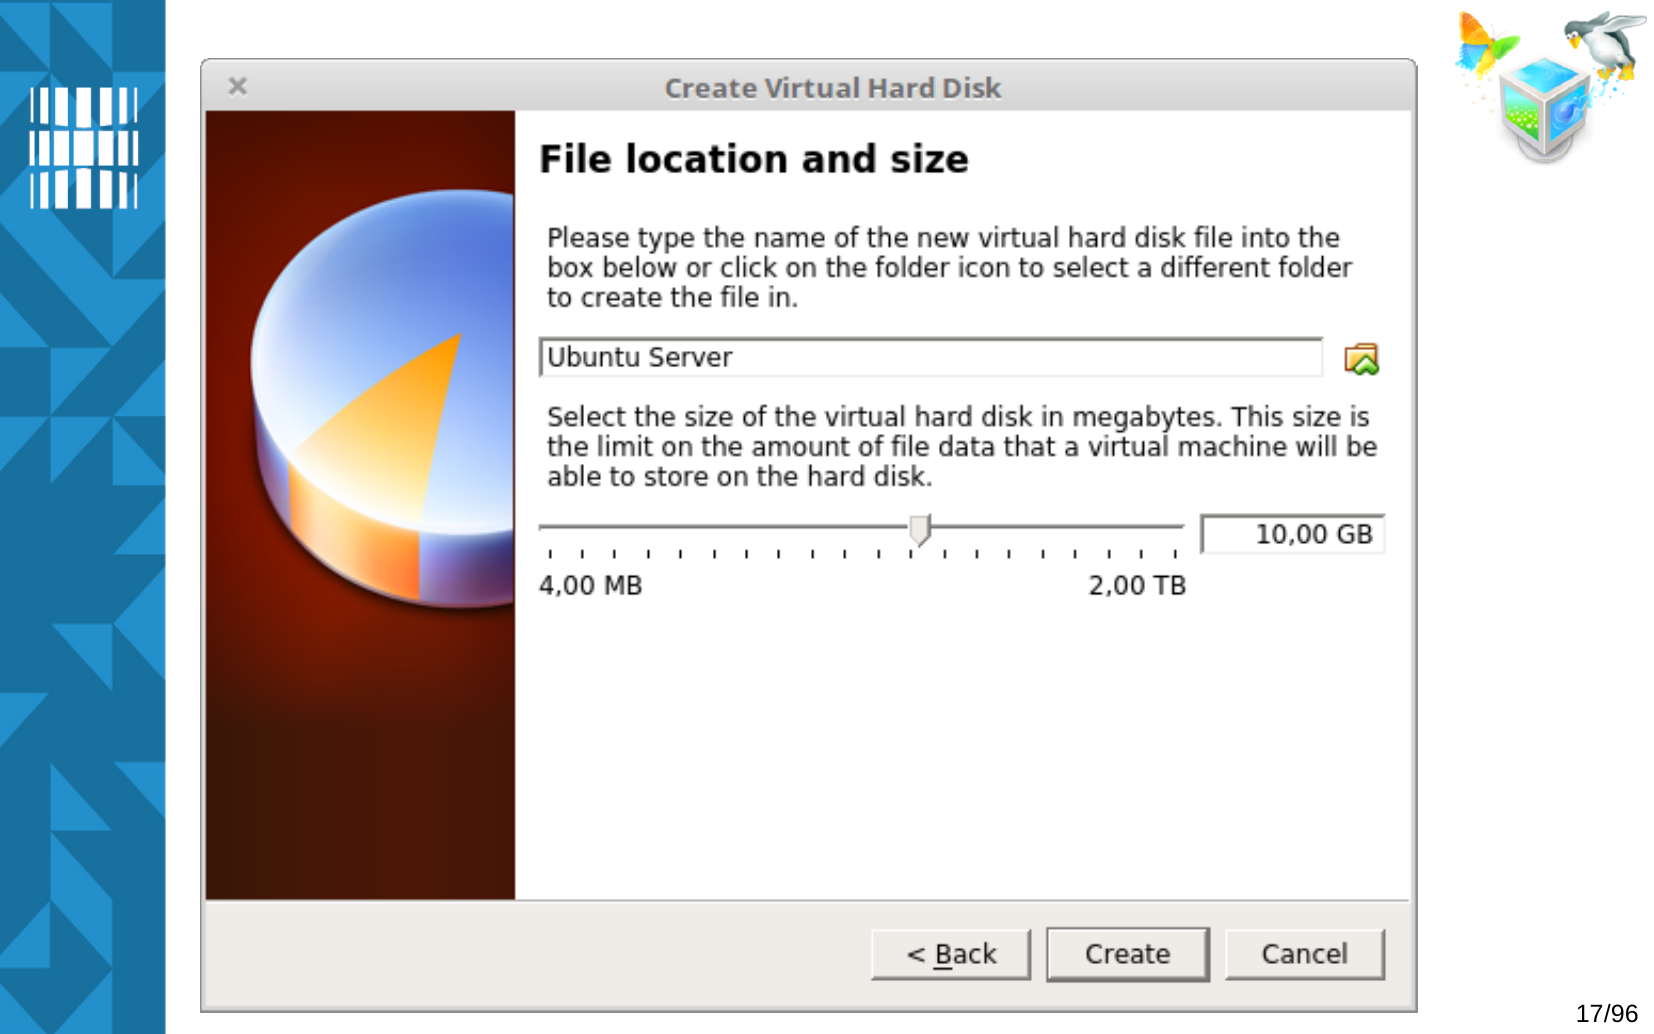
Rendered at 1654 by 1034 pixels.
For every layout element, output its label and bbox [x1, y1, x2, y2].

picture [200, 58, 1418, 1013]
picture [1452, 7, 1653, 166]
